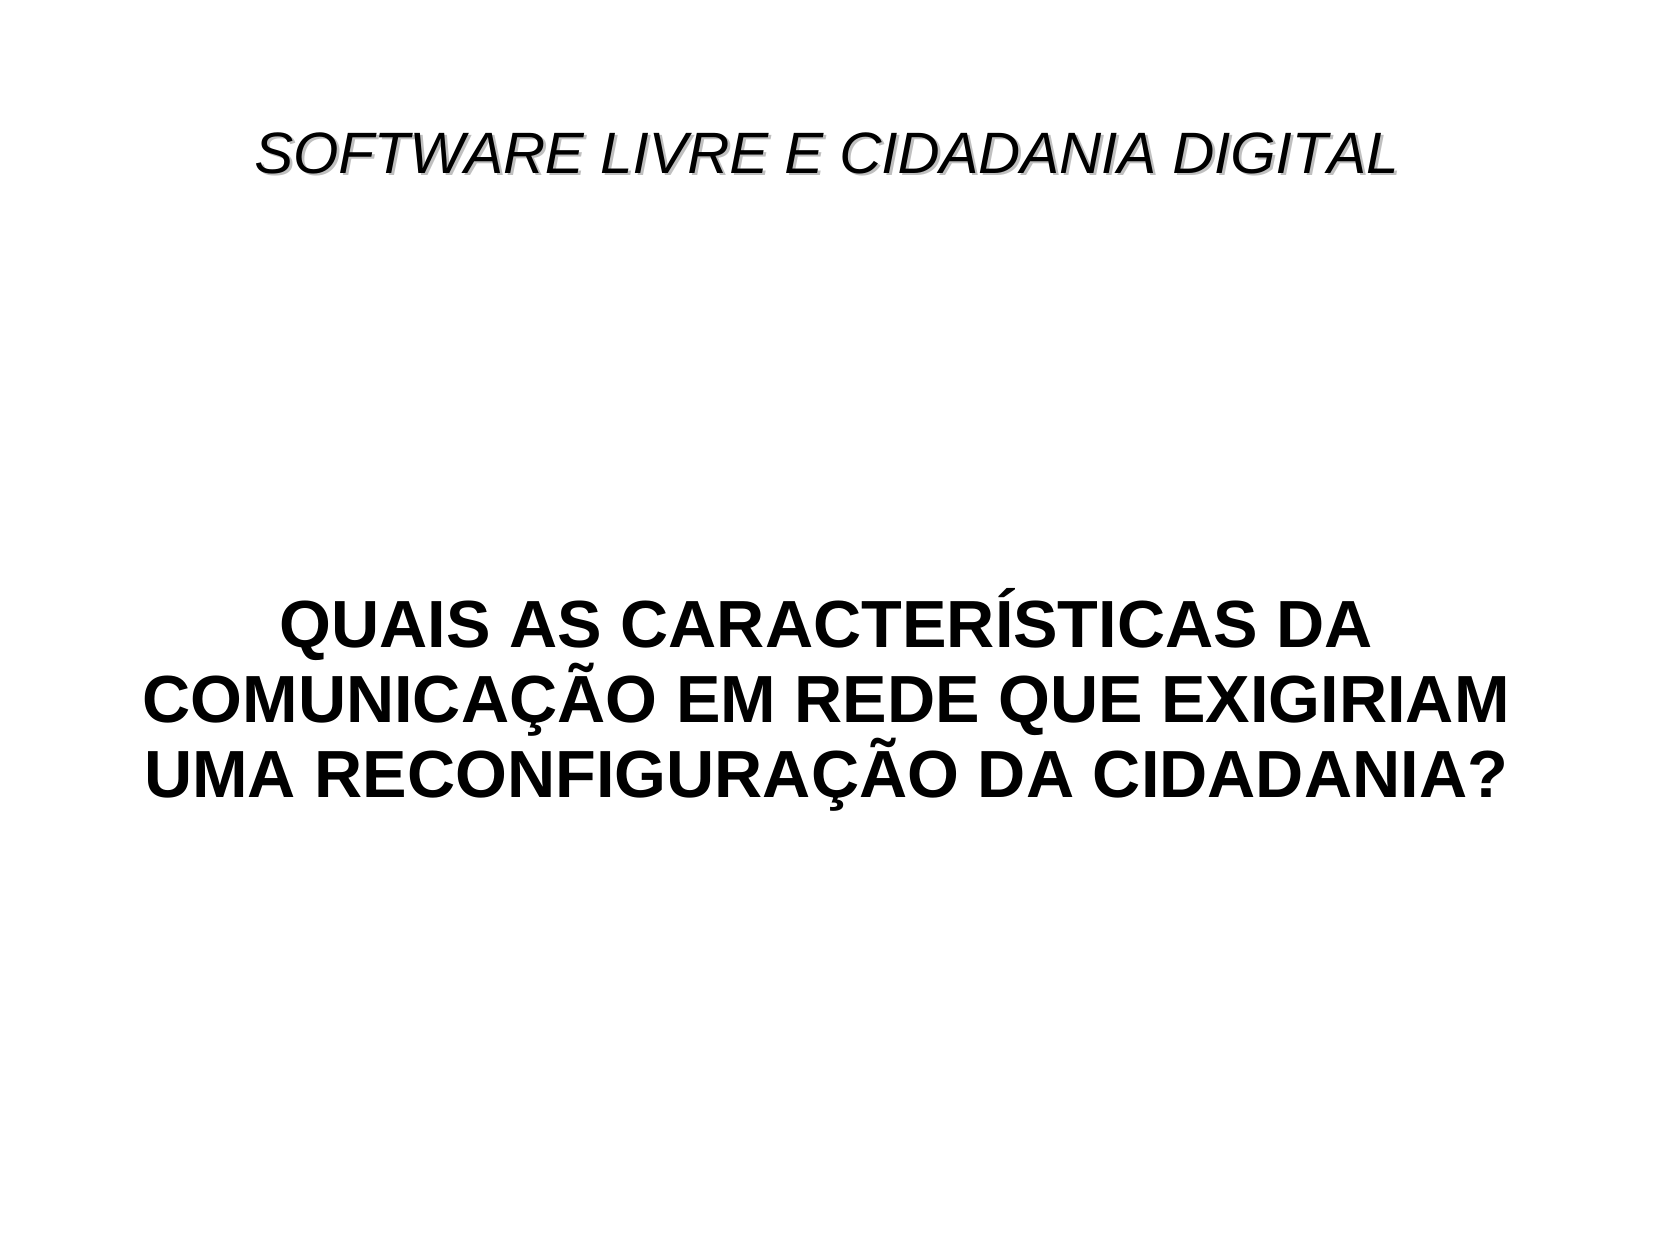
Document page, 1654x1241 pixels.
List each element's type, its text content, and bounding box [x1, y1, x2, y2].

title SOFTWARE LIVRE E CIDADANIA DIGITAL [82, 49, 1571, 257]
subtitle QUAIS AS CARACTERÍSTICAS DA COMUNICAÇÃO EM REDE QUE EXIGIRIAM UMA RECONFIGURAÇÃO DA CIDADANIA? [82, 297, 1571, 1102]
